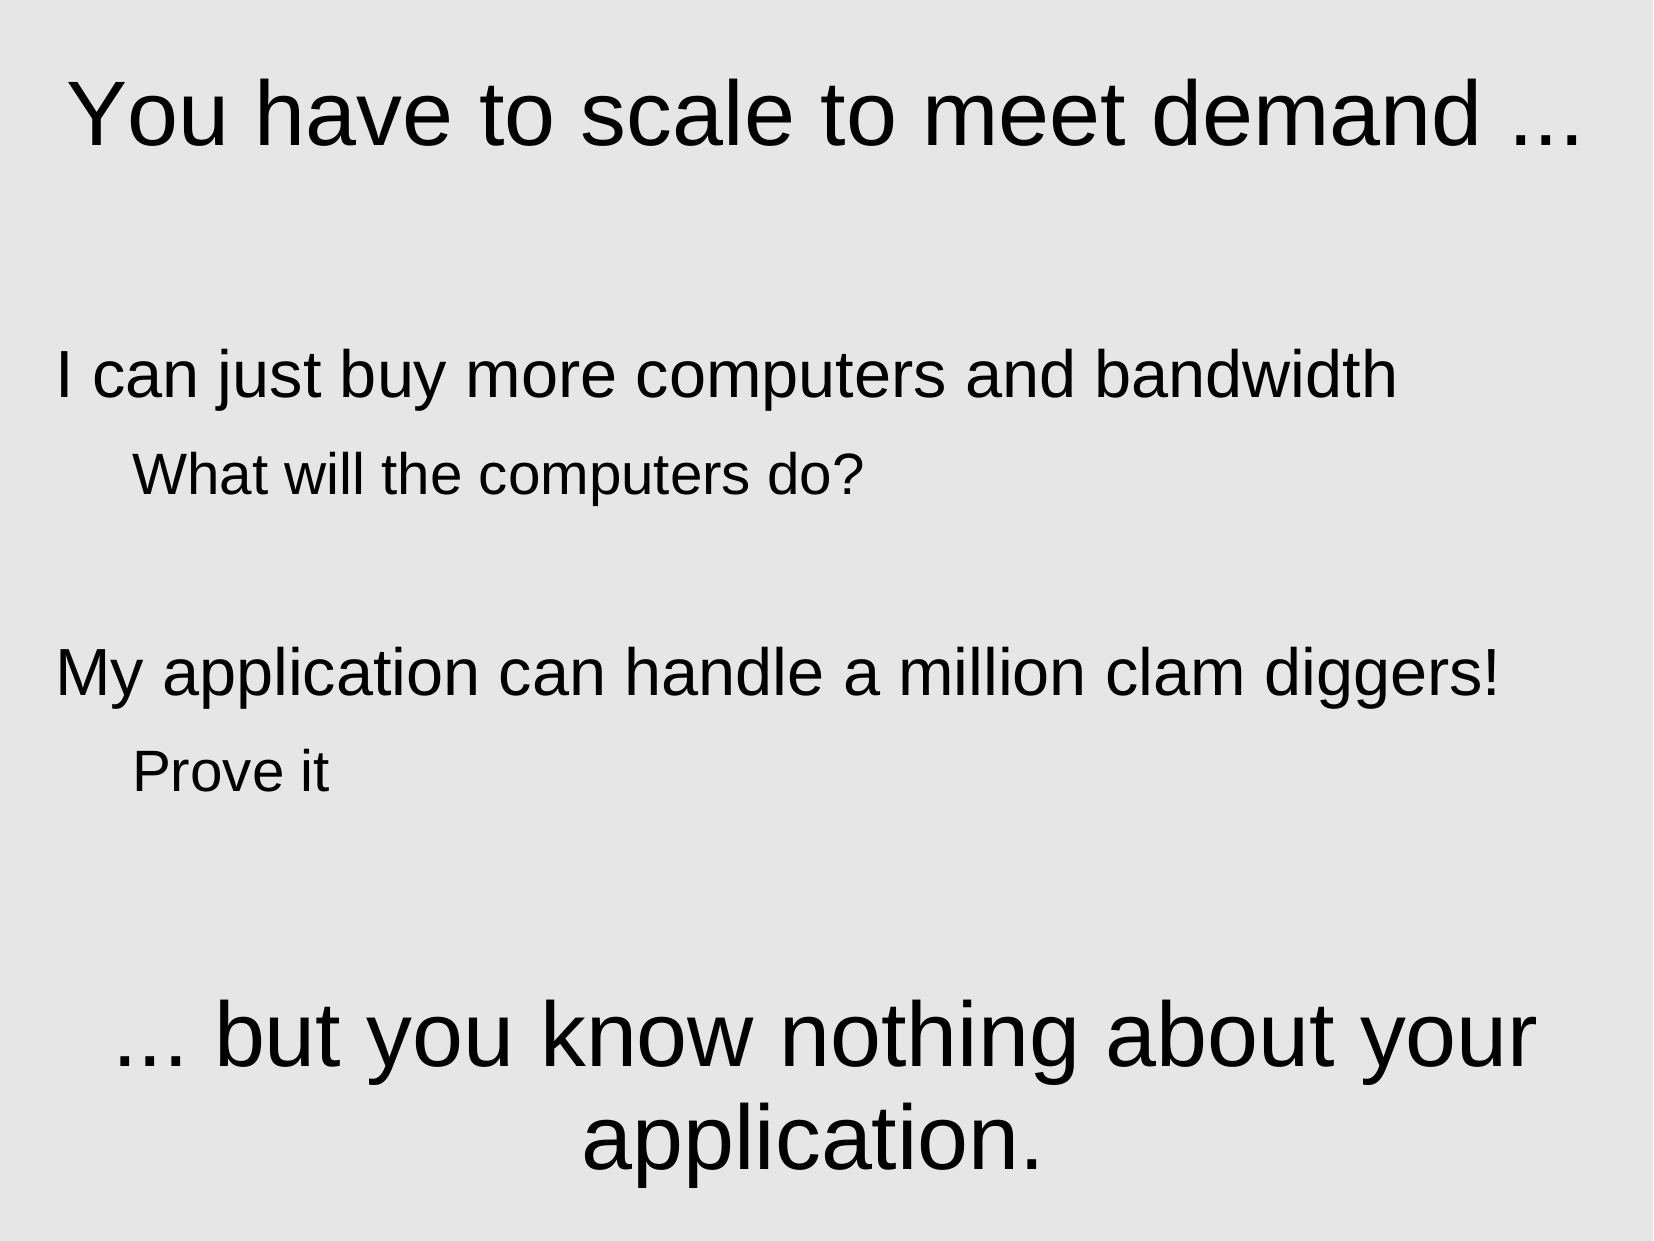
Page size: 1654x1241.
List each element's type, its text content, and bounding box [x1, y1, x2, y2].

title You have to scale to meet demand ... [0, 2, 1653, 226]
title ... but you know nothing about your application. [0, 975, 1653, 1198]
list I can just buy more computers and bandwidth What will the computers do? My application can handle a million clam diggers! Prove it [37, 337, 1576, 863]
